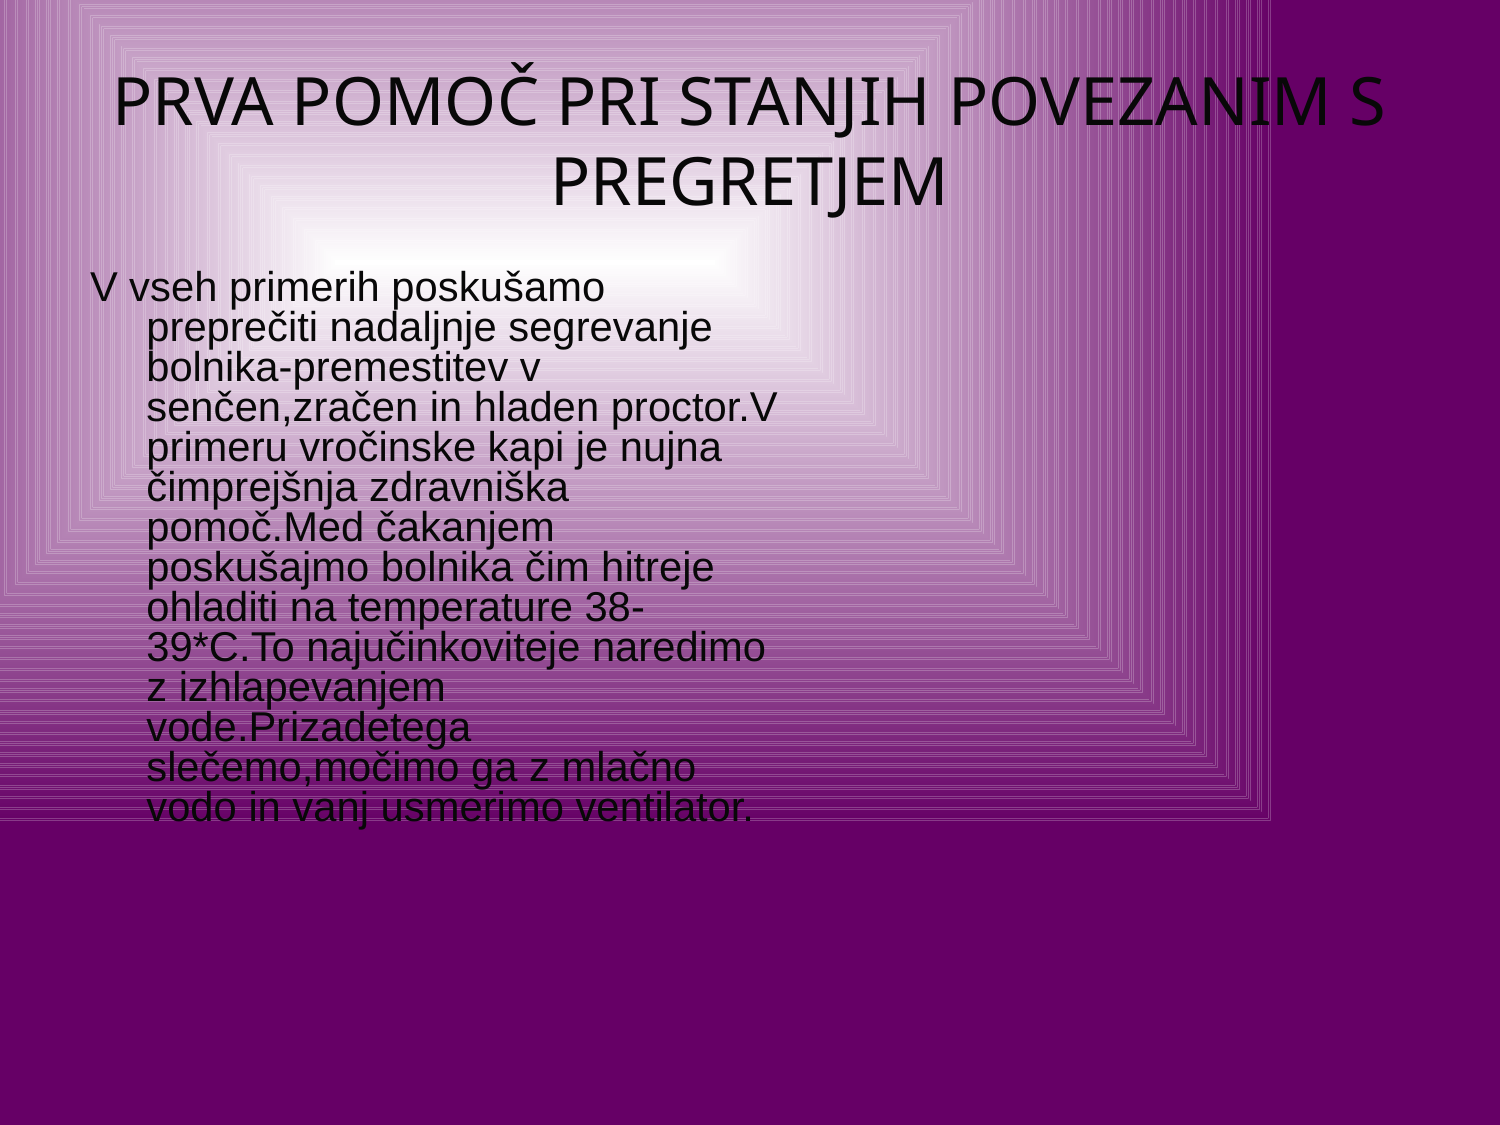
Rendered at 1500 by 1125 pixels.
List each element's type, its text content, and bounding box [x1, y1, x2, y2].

title PRVA POMOČ PRI STANJIH POVEZANIM S PREGRETJEM [75, 45, 1425, 233]
list V vseh primerih poskušamo preprečiti nadaljnje segrevanje bolnika-premestitev v senčen,zračen in hladen proctor.V primeru vročinske kapi je nujna čimprejšnja zdravniška pomoč.Med čakanjem poskušajmo bolnika čim hitreje ohladiti na temperature 38-39*C.To najučinkoviteje naredimo z izhlapevanjem vode.Prizadetega slečemo,močimo ga z mlačno vodo in vanj usmerimo ventilator. [75, 262, 798, 1005]
